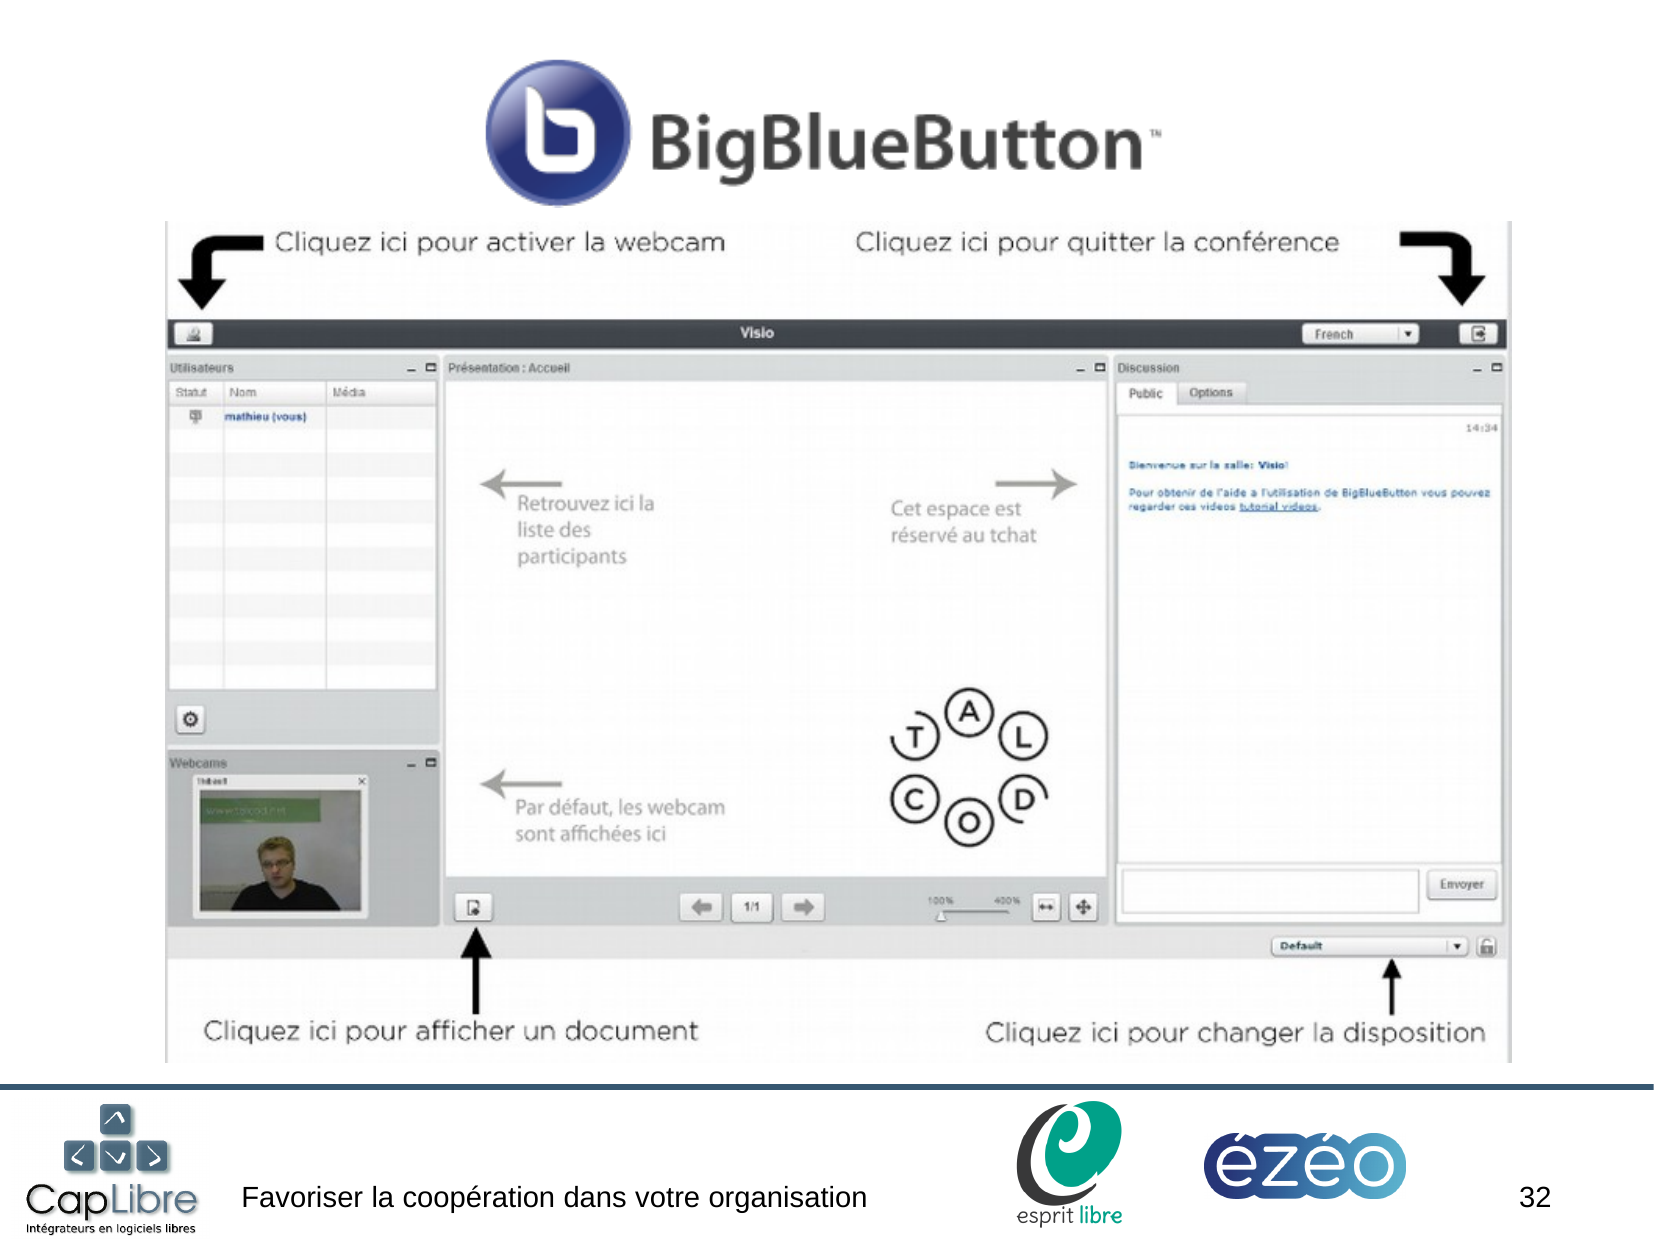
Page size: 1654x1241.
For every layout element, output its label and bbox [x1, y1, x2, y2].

picture [165, 221, 1512, 1063]
picture [1003, 1098, 1134, 1229]
picture [484, 58, 1175, 208]
picture [11, 1098, 210, 1239]
picture [1204, 1133, 1406, 1199]
